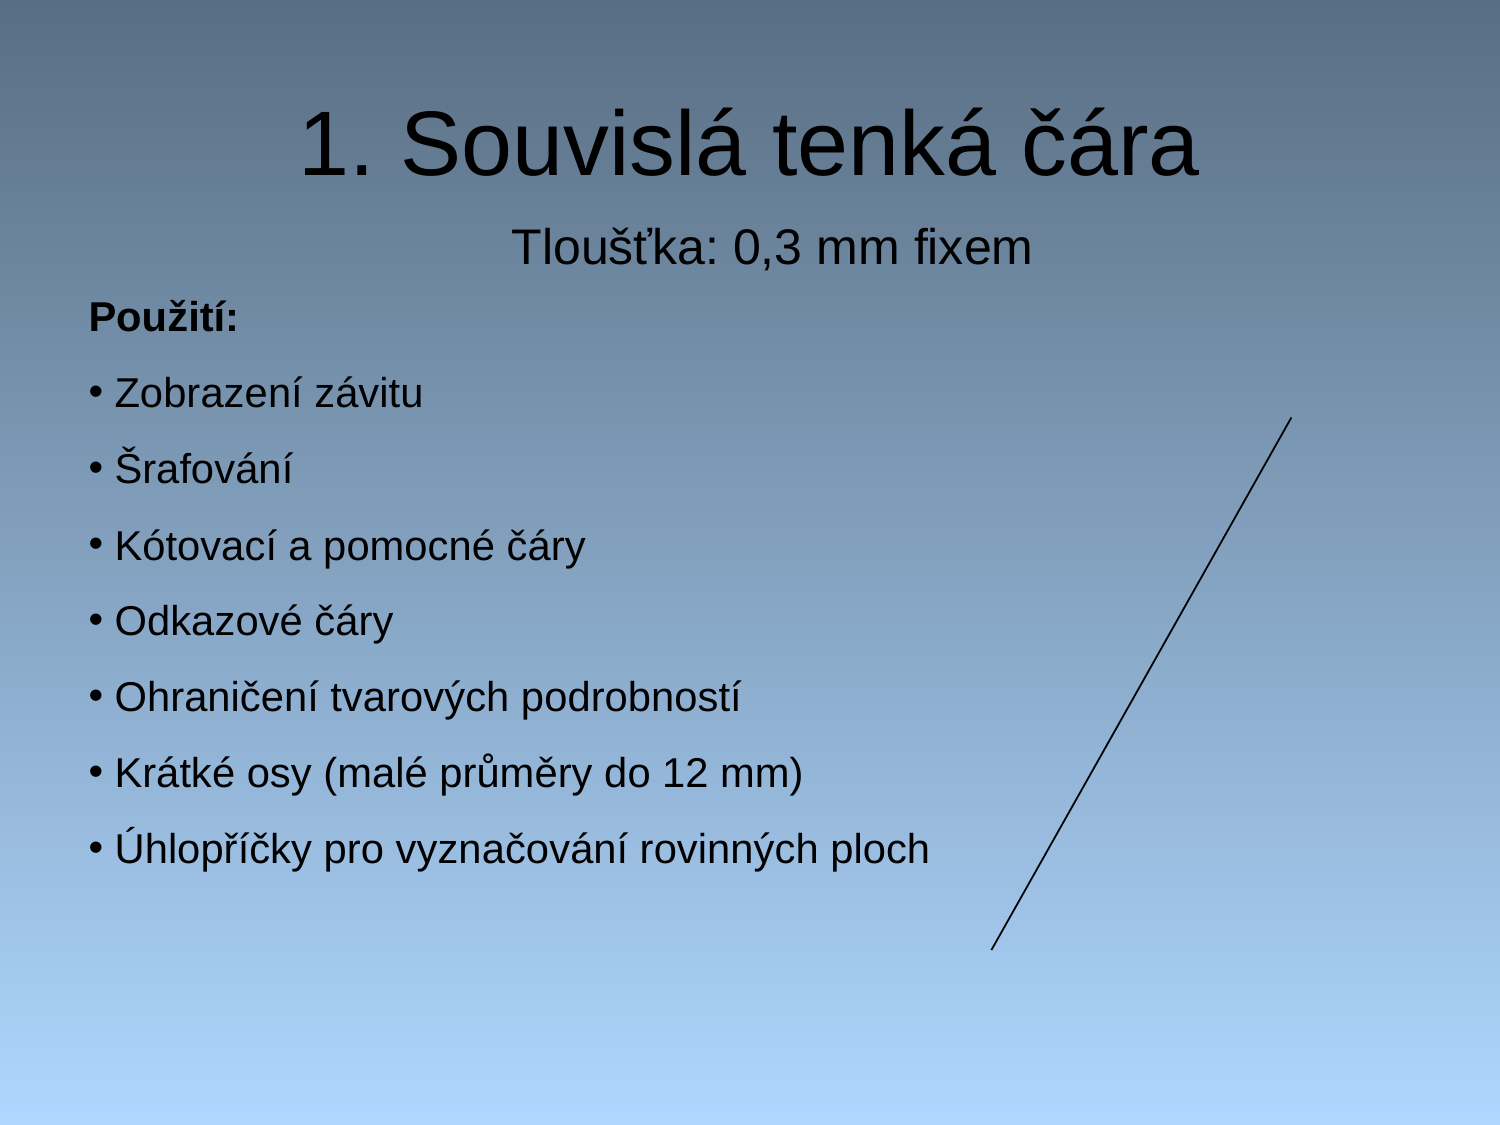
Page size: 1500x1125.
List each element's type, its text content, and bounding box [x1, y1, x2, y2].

text_box Použití: Zobrazení závitu Šrafování Kótovací a pomocné čáry Odkazové čáry Ohraničení tvarových podrobností Krátké osy (malé průměry do 12 mm) Úhlopříčky pro vyznačování rovinných ploch [73, 282, 1453, 881]
title 1. Souvislá tenká čára [75, 45, 1426, 233]
text_box Tloušťka: 0,3 mm fixem [471, 206, 1075, 282]
